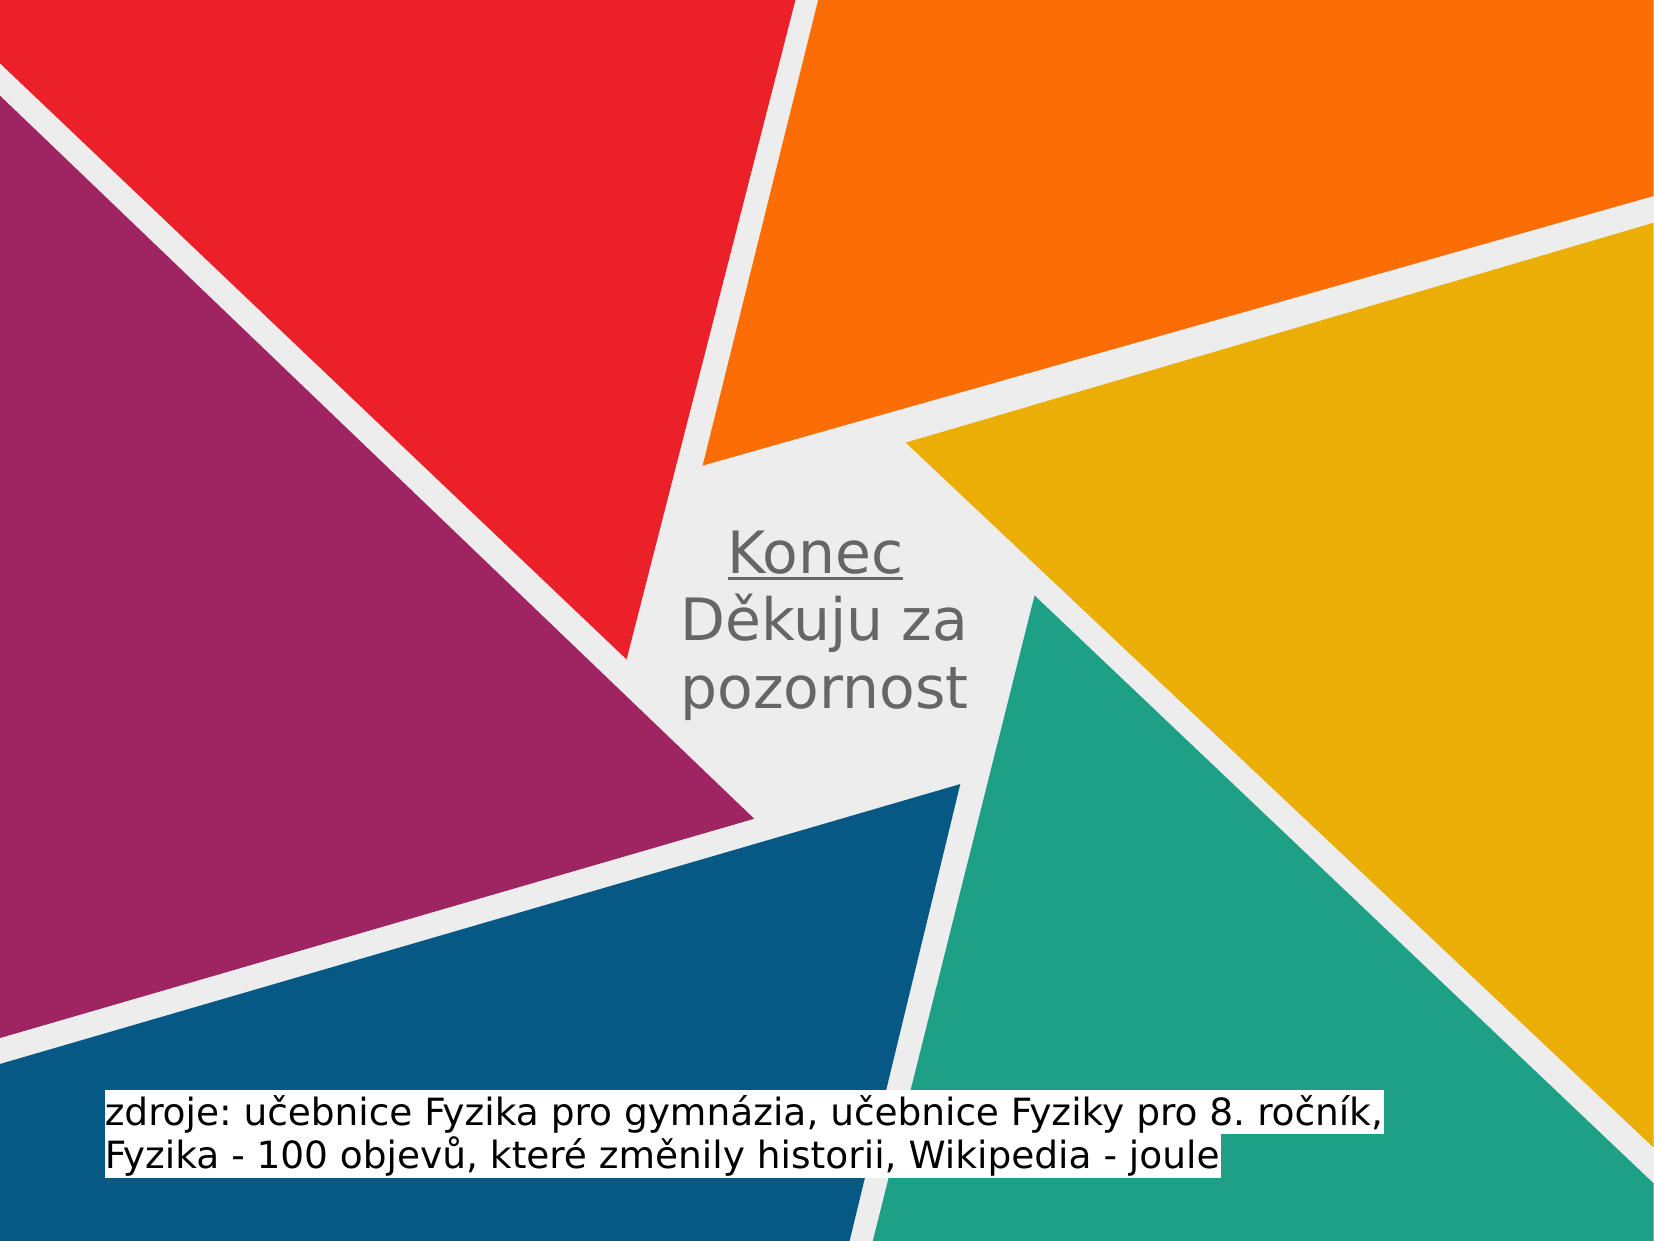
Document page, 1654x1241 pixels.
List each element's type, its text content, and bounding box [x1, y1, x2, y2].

subtitle Konec Děkuju za pozornost [614, 418, 1035, 824]
text_box zdroje: učebnice Fyzika pro gymnázia, učebnice Fyziky pro 8. ročník, Fyzika - 100 objevů, které změnily historii, Wikipedia - joule [90, 1083, 1576, 1186]
